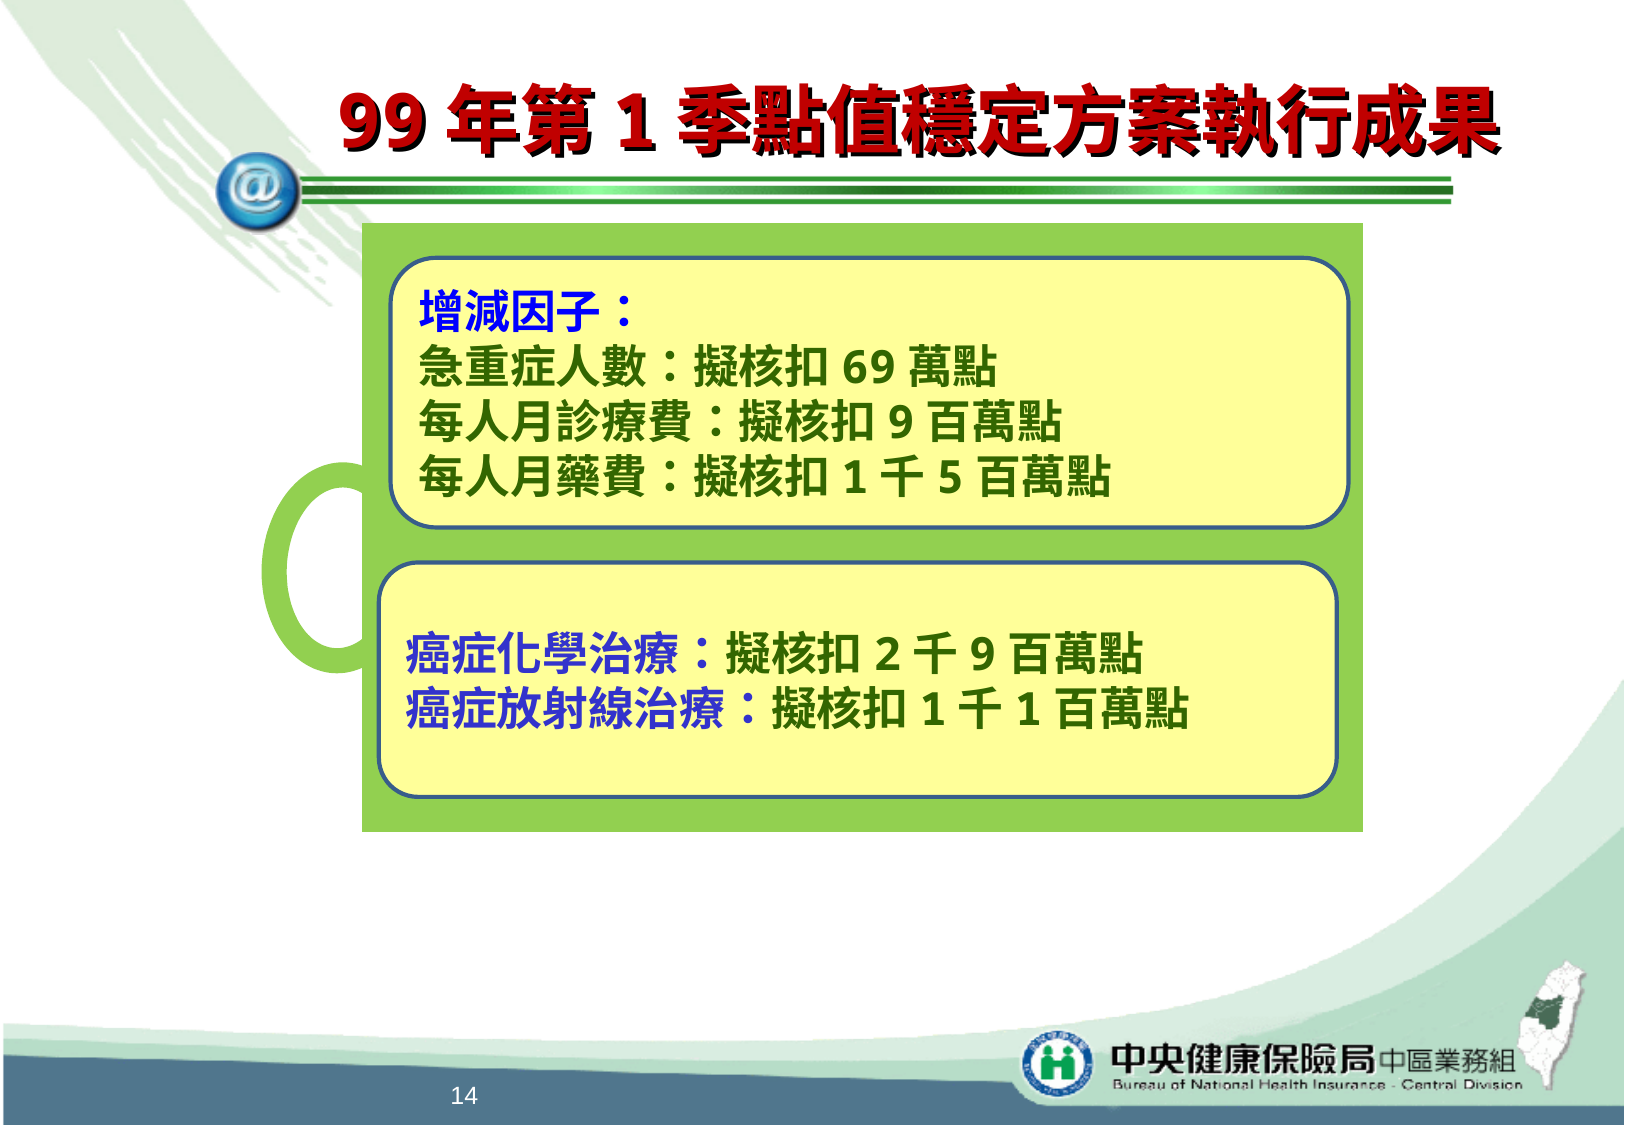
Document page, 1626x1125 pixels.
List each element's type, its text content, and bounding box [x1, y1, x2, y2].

text_box [435, 1065, 815, 1125]
text_box 增減因子： 急重症人數：擬核扣69萬點 每人月診療費：擬核扣9百萬點 每人月藥費：擬核扣1千5百萬點 [390, 257, 1349, 528]
text_box 99年第1季點值穩定方案執行成果 [321, 23, 1528, 211]
text_box [261, 223, 1363, 832]
text_box 癌症化學治療：擬核扣2千9百萬點 癌症放射線治療：擬核扣1千1百萬點 [378, 562, 1337, 797]
